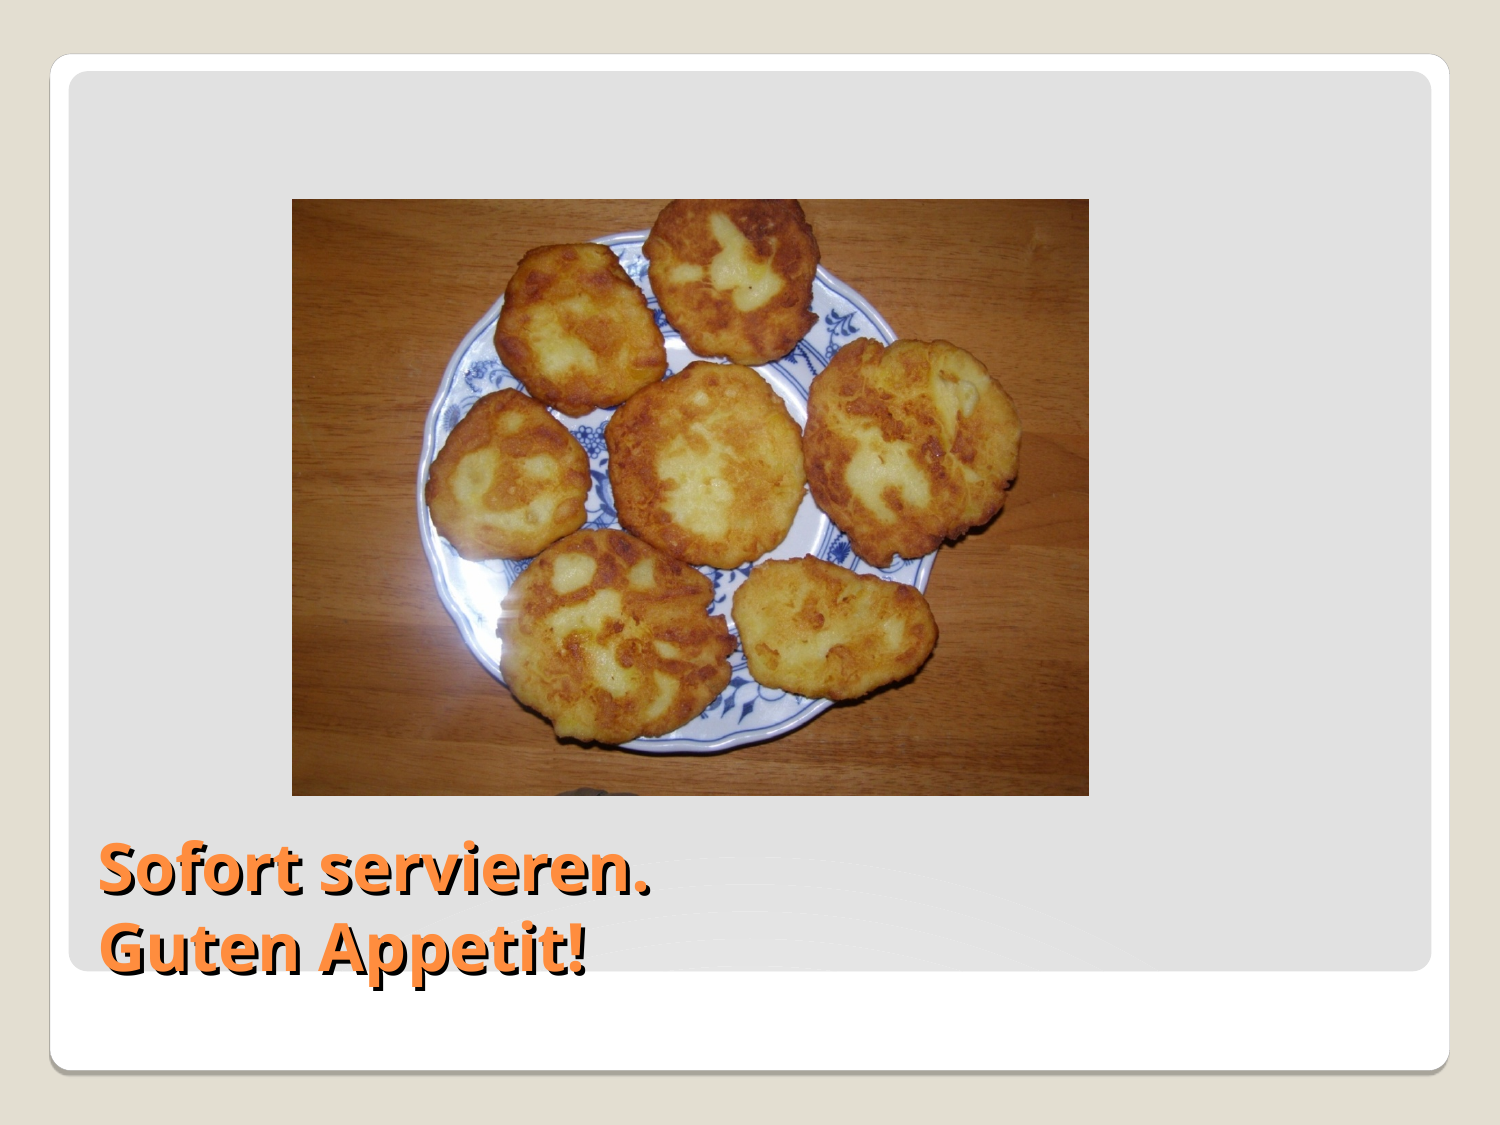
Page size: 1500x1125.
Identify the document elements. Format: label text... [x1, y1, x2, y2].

title Sofort servieren. Guten Appetit! [82, 817, 1426, 991]
picture [292, 199, 1089, 796]
